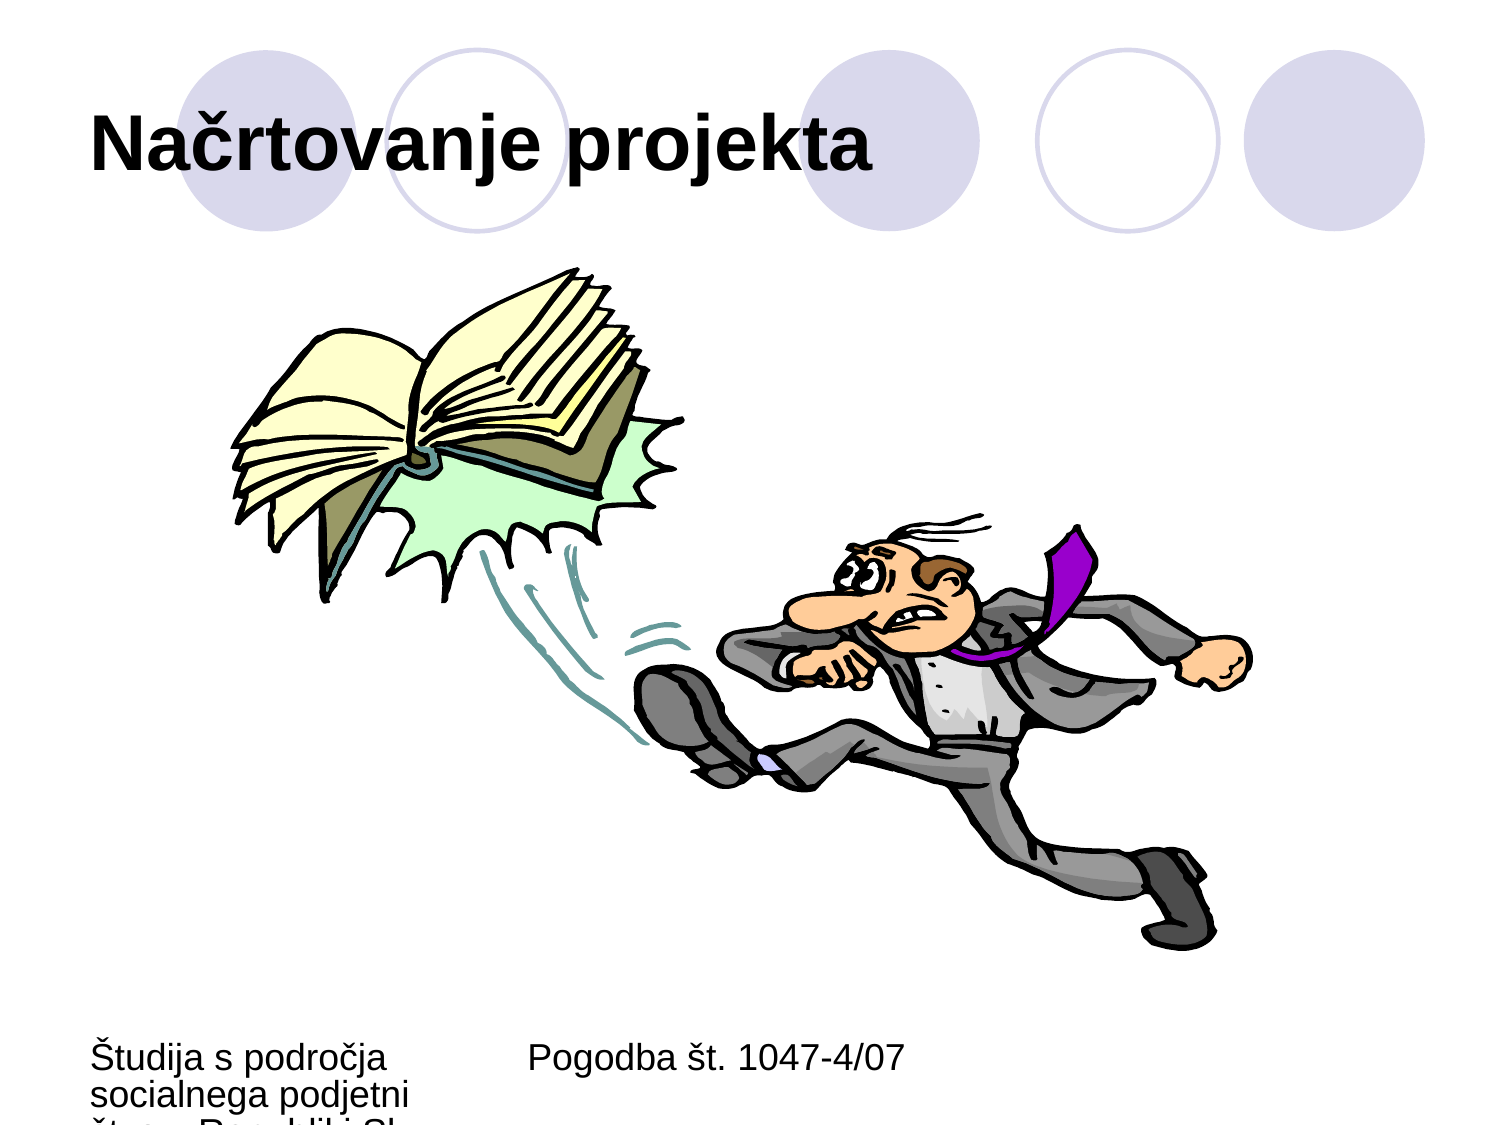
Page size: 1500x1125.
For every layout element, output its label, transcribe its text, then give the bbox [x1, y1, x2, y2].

title Načrtovanje projekta [75, 45, 1426, 233]
picture [230, 267, 1256, 954]
